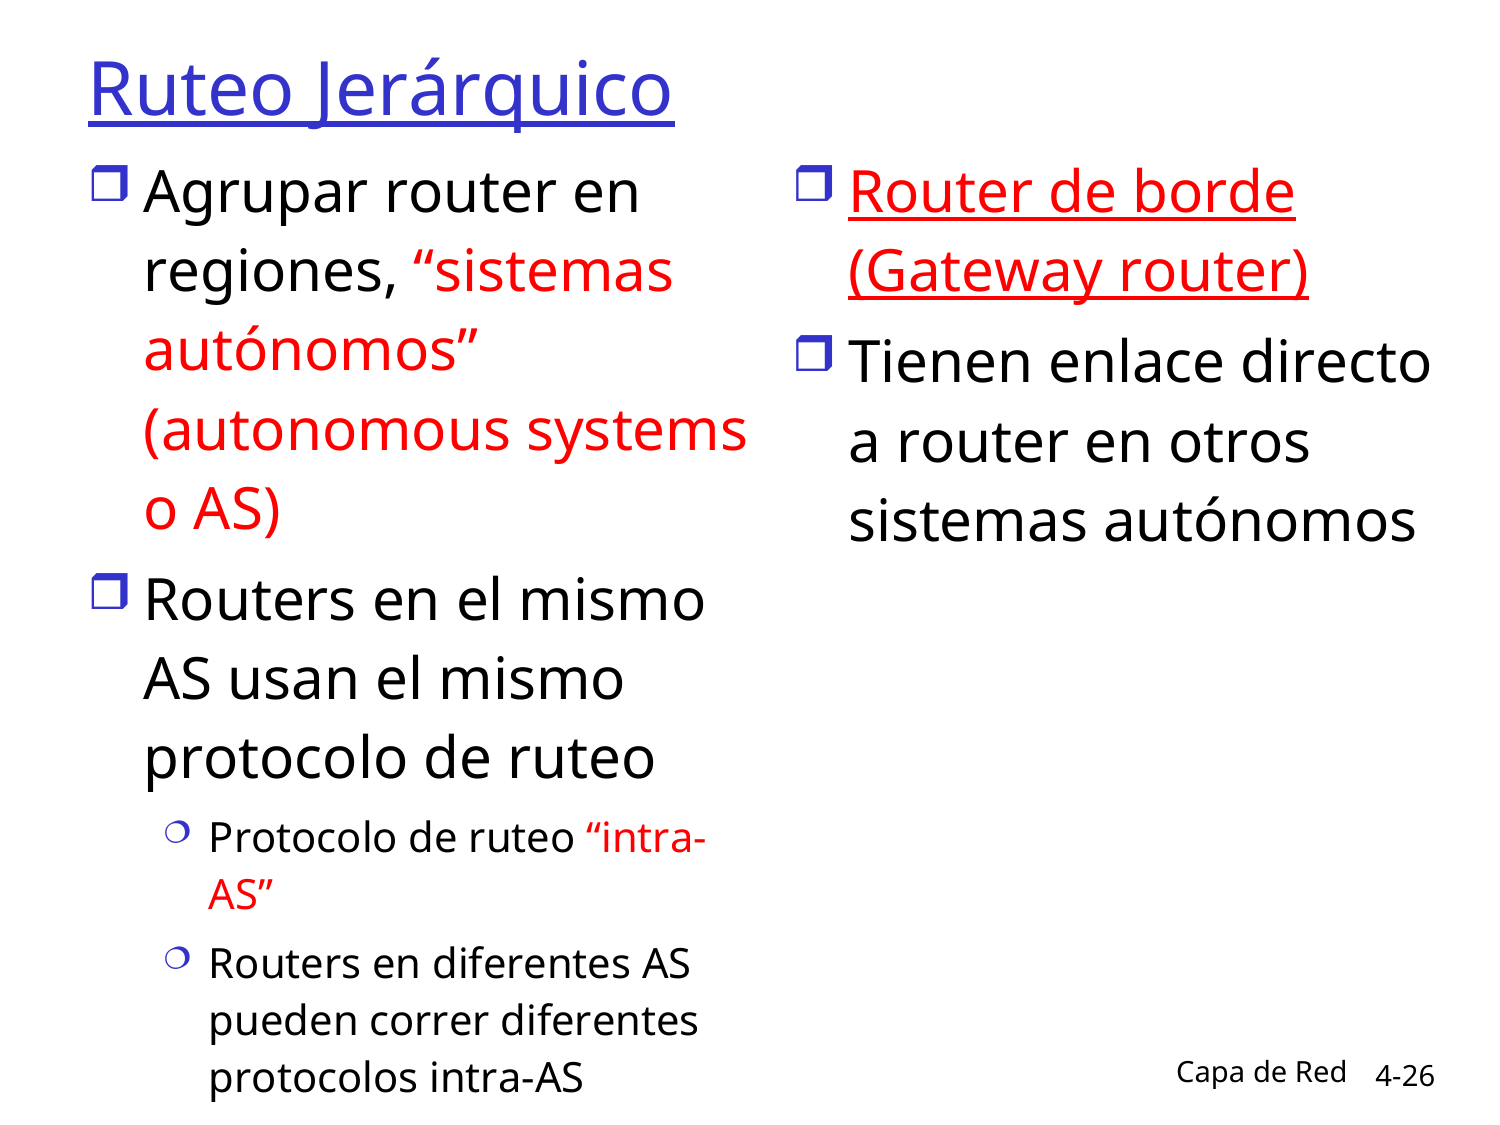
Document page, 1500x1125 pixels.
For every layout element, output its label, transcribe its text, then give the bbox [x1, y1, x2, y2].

list Router de borde (Gateway router) Tienen enlace directo a router en otros sistemas autónomos [792, 149, 1464, 1051]
list Agrupar router en regiones, “sistemas autónomos” (autonomous systems o AS) Routers en el mismo AS usan el mismo protocolo de ruteo Protocolo de ruteo “intra-AS” Routers en diferentes AS pueden correr diferentes protocolos intra-AS [87, 149, 759, 1051]
title Ruteo Jerárquico [87, 23, 1363, 151]
